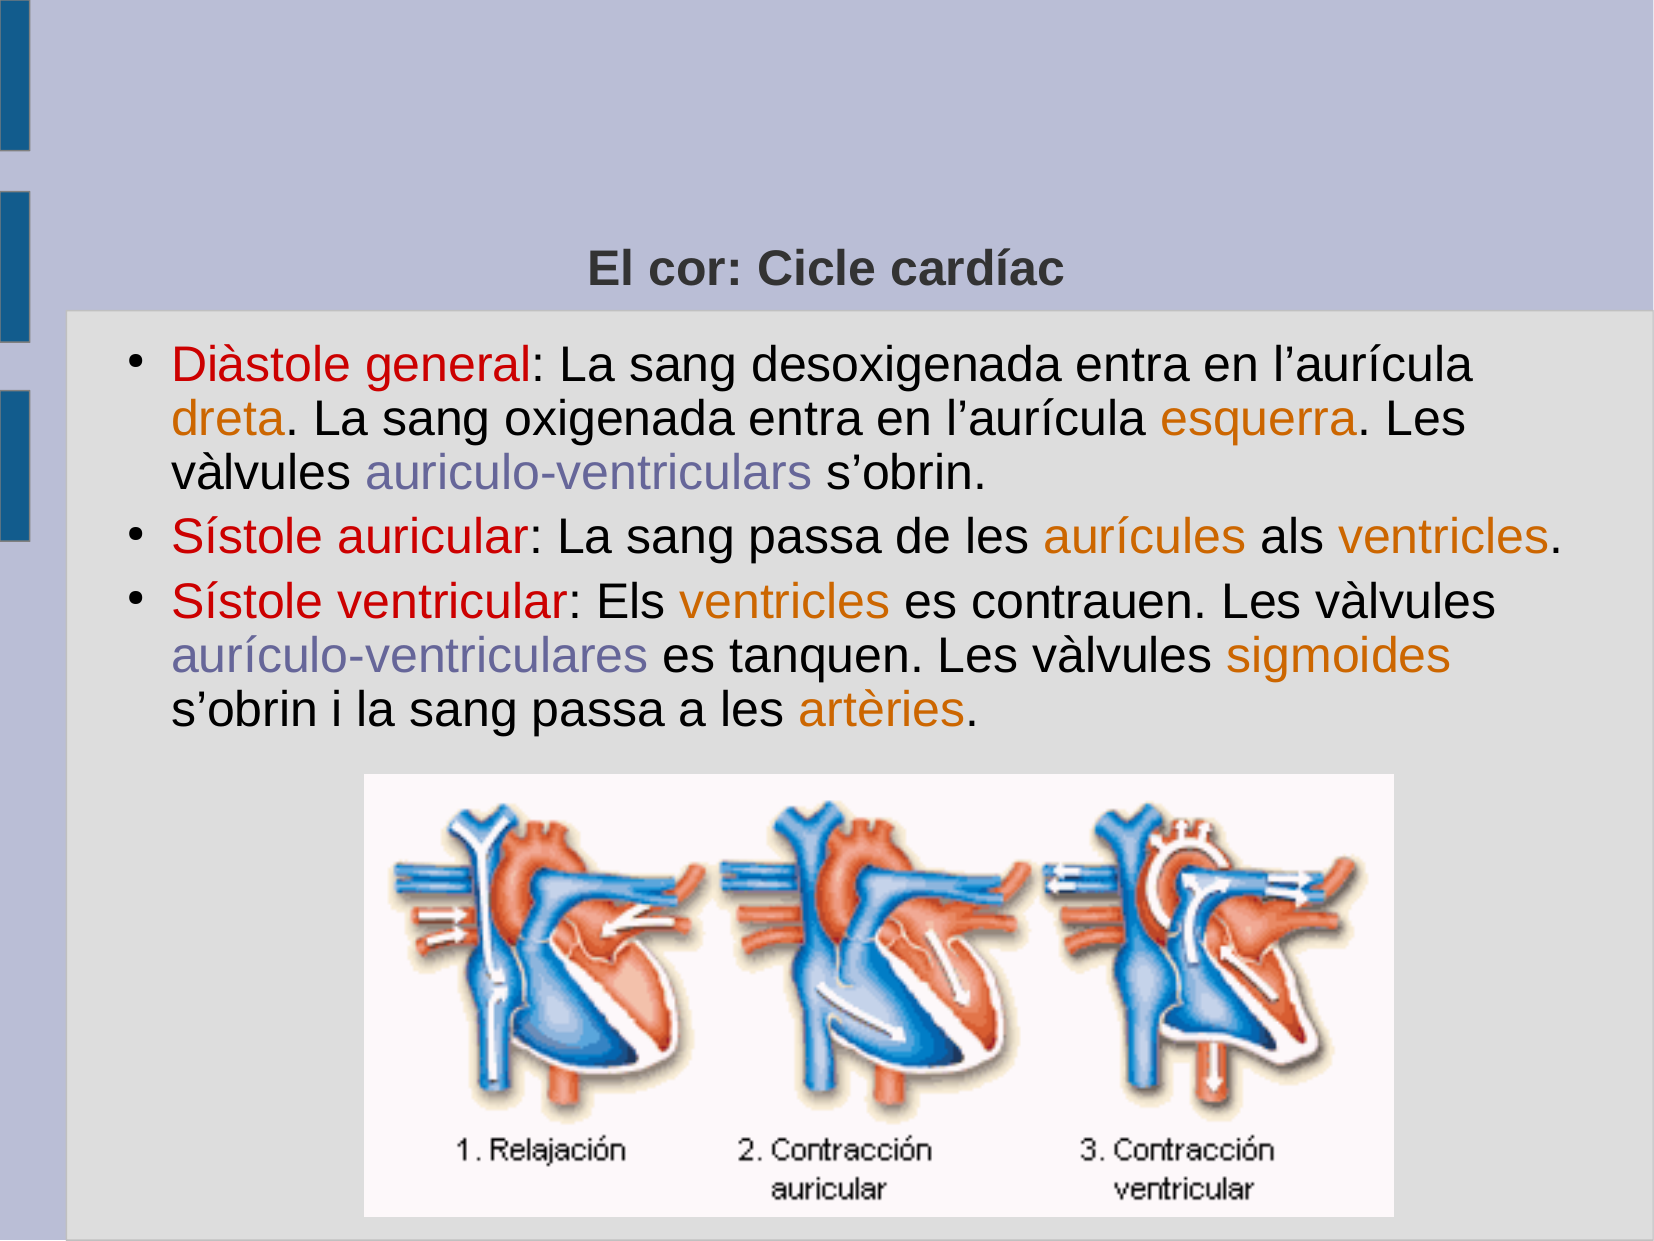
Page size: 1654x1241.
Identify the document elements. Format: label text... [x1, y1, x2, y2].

list Diàstole general: La sang desoxigenada entra en l’aurícula dreta. La sang oxigenada entra en l’aurícula esquerra. Les vàlvules auriculo-ventriculars s’obrin. Sístole auricular: La sang passa de les aurícules als ventricles. Sístole ventricular: Els ventricles es contrauen. Les vàlvules aurículo-ventriculares es tanquen. Les vàlvules sigmoides s’obrin i la sang passa a les artèries. [82, 330, 1609, 745]
title El cor: Cicle cardíac [82, 96, 1571, 304]
picture [364, 774, 1394, 1217]
